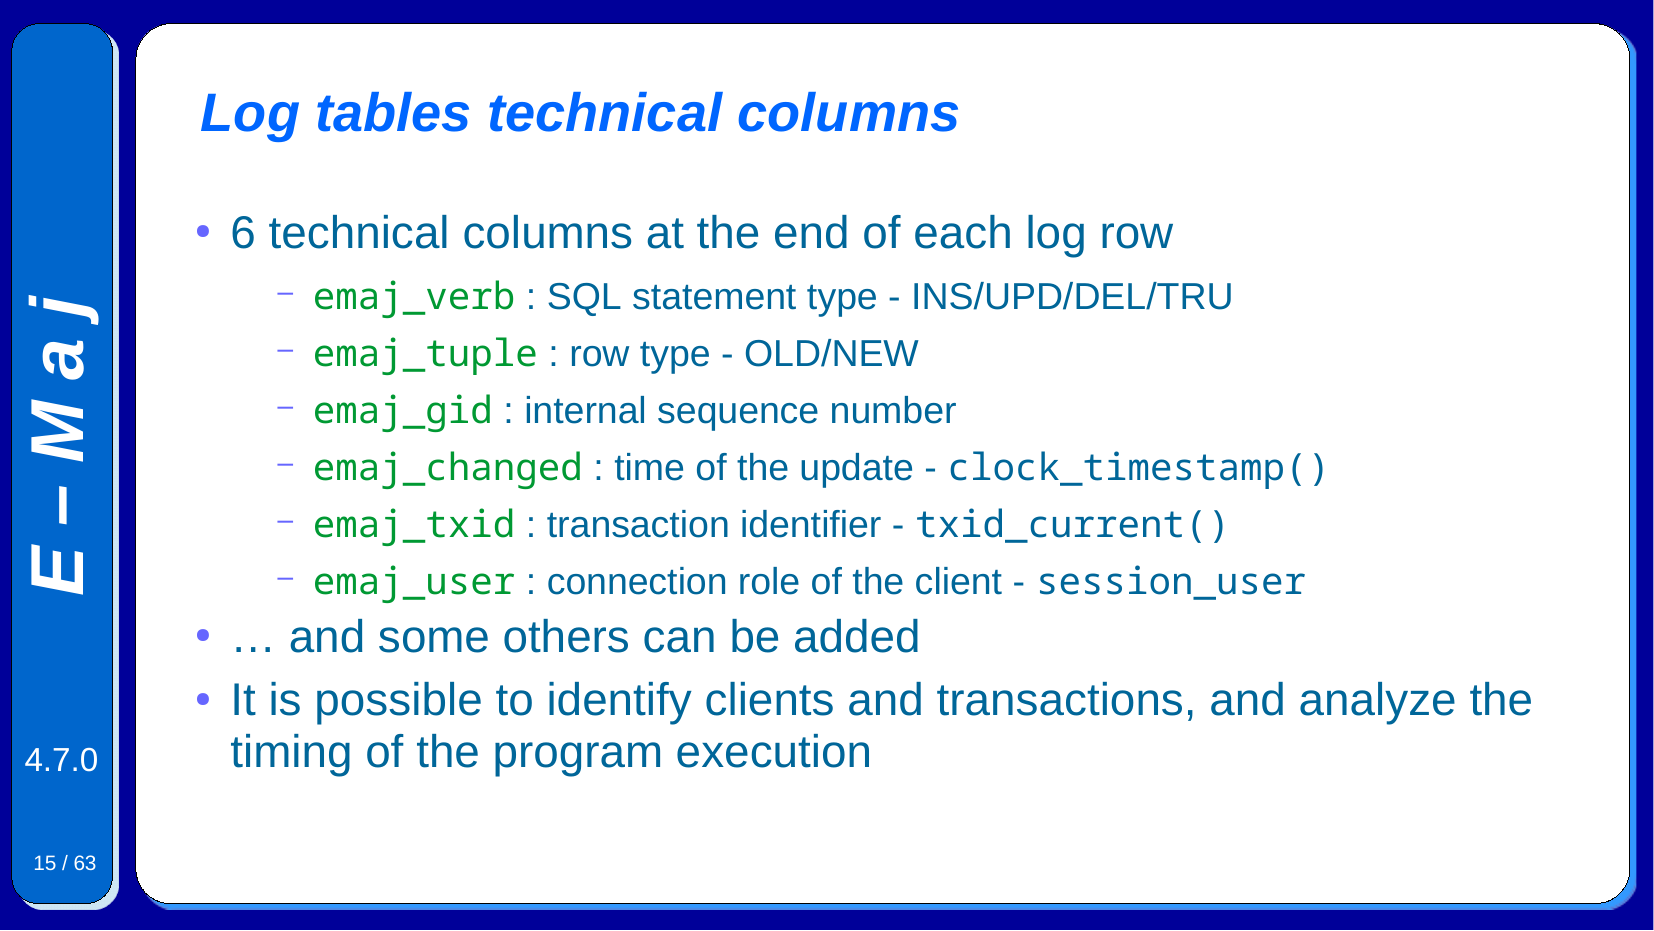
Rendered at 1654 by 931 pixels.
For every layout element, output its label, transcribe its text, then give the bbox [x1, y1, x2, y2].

list 6 technical columns at the end of each log row emaj_verb : SQL statement type - INS/UPD/DEL/TRU emaj_tuple : row type - OLD/NEW emaj_gid : internal sequence number emaj_changed : time of the update - clock_timestamp() emaj_txid : transaction identifier - txid_current() emaj_user : connection role of the client - session_user … and some others can be added It is possible to identify clients and transactions, and analyze the timing of the program execution [177, 206, 1587, 846]
title Log tables technical columns [200, 34, 1575, 191]
